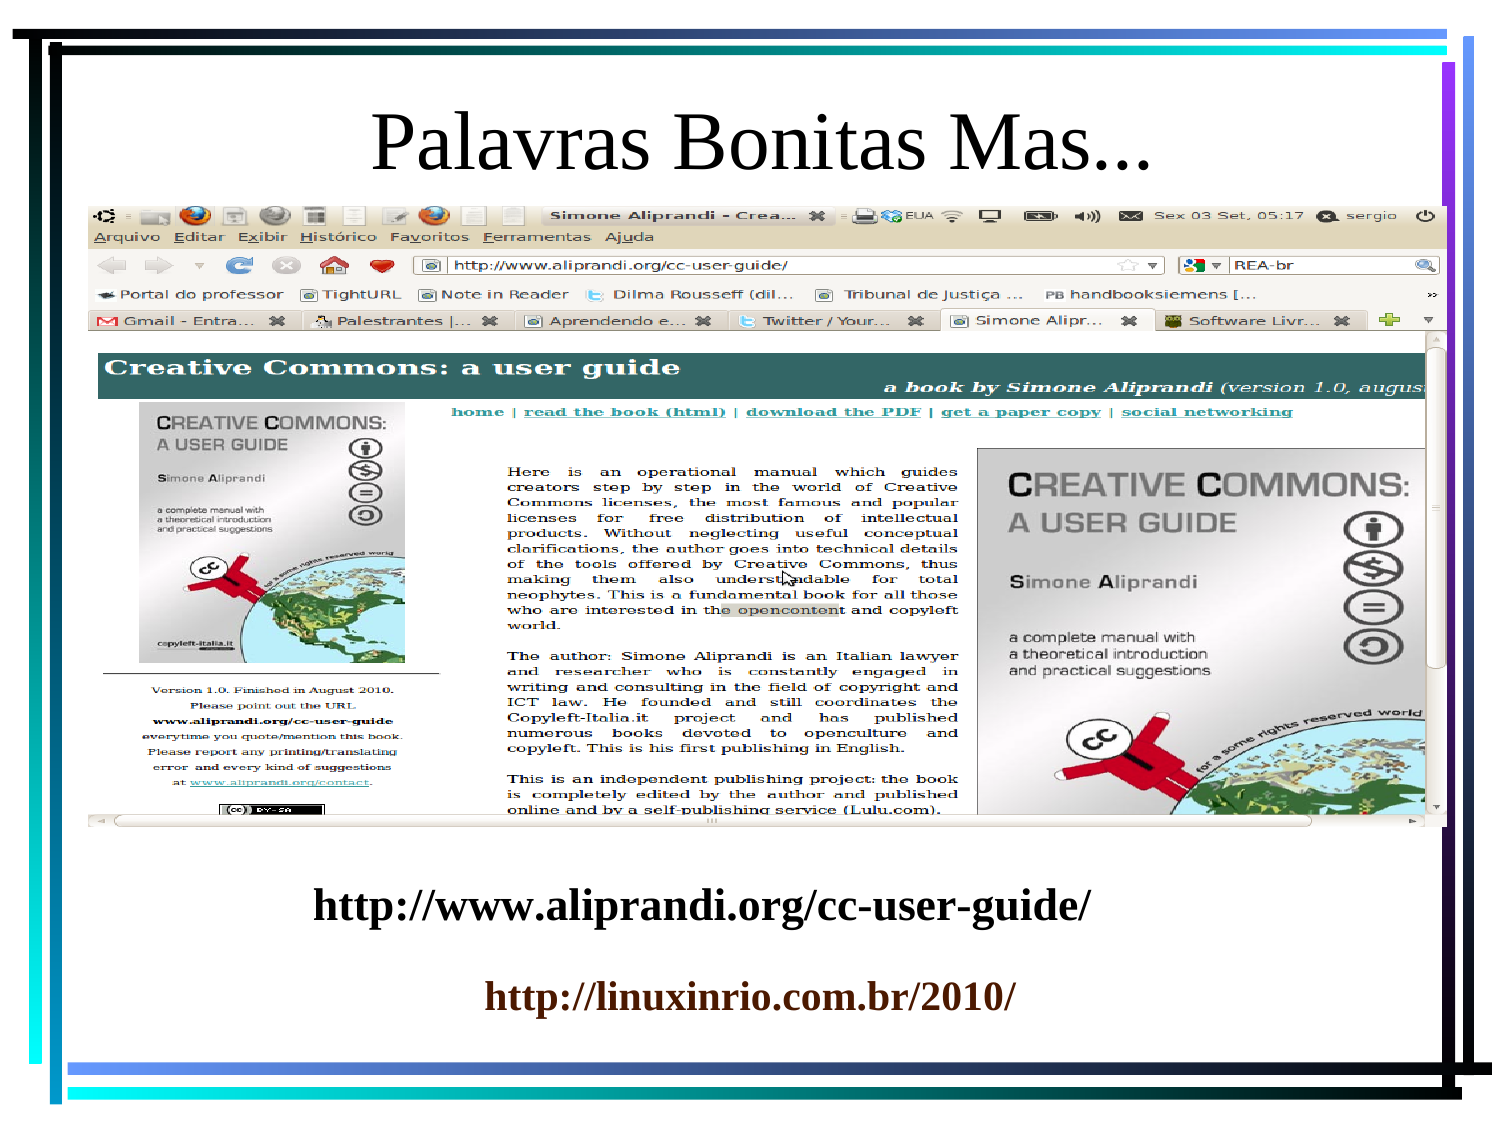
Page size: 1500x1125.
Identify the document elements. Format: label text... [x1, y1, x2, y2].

title http://www.aliprandi.org/cc-user-guide/ [64, 871, 1340, 945]
text_box http://linuxinrio.com.br/2010/ [419, 957, 1032, 1029]
picture [0, 0, 1500, 1125]
title Palavras Bonitas Mas... [125, 87, 1401, 206]
